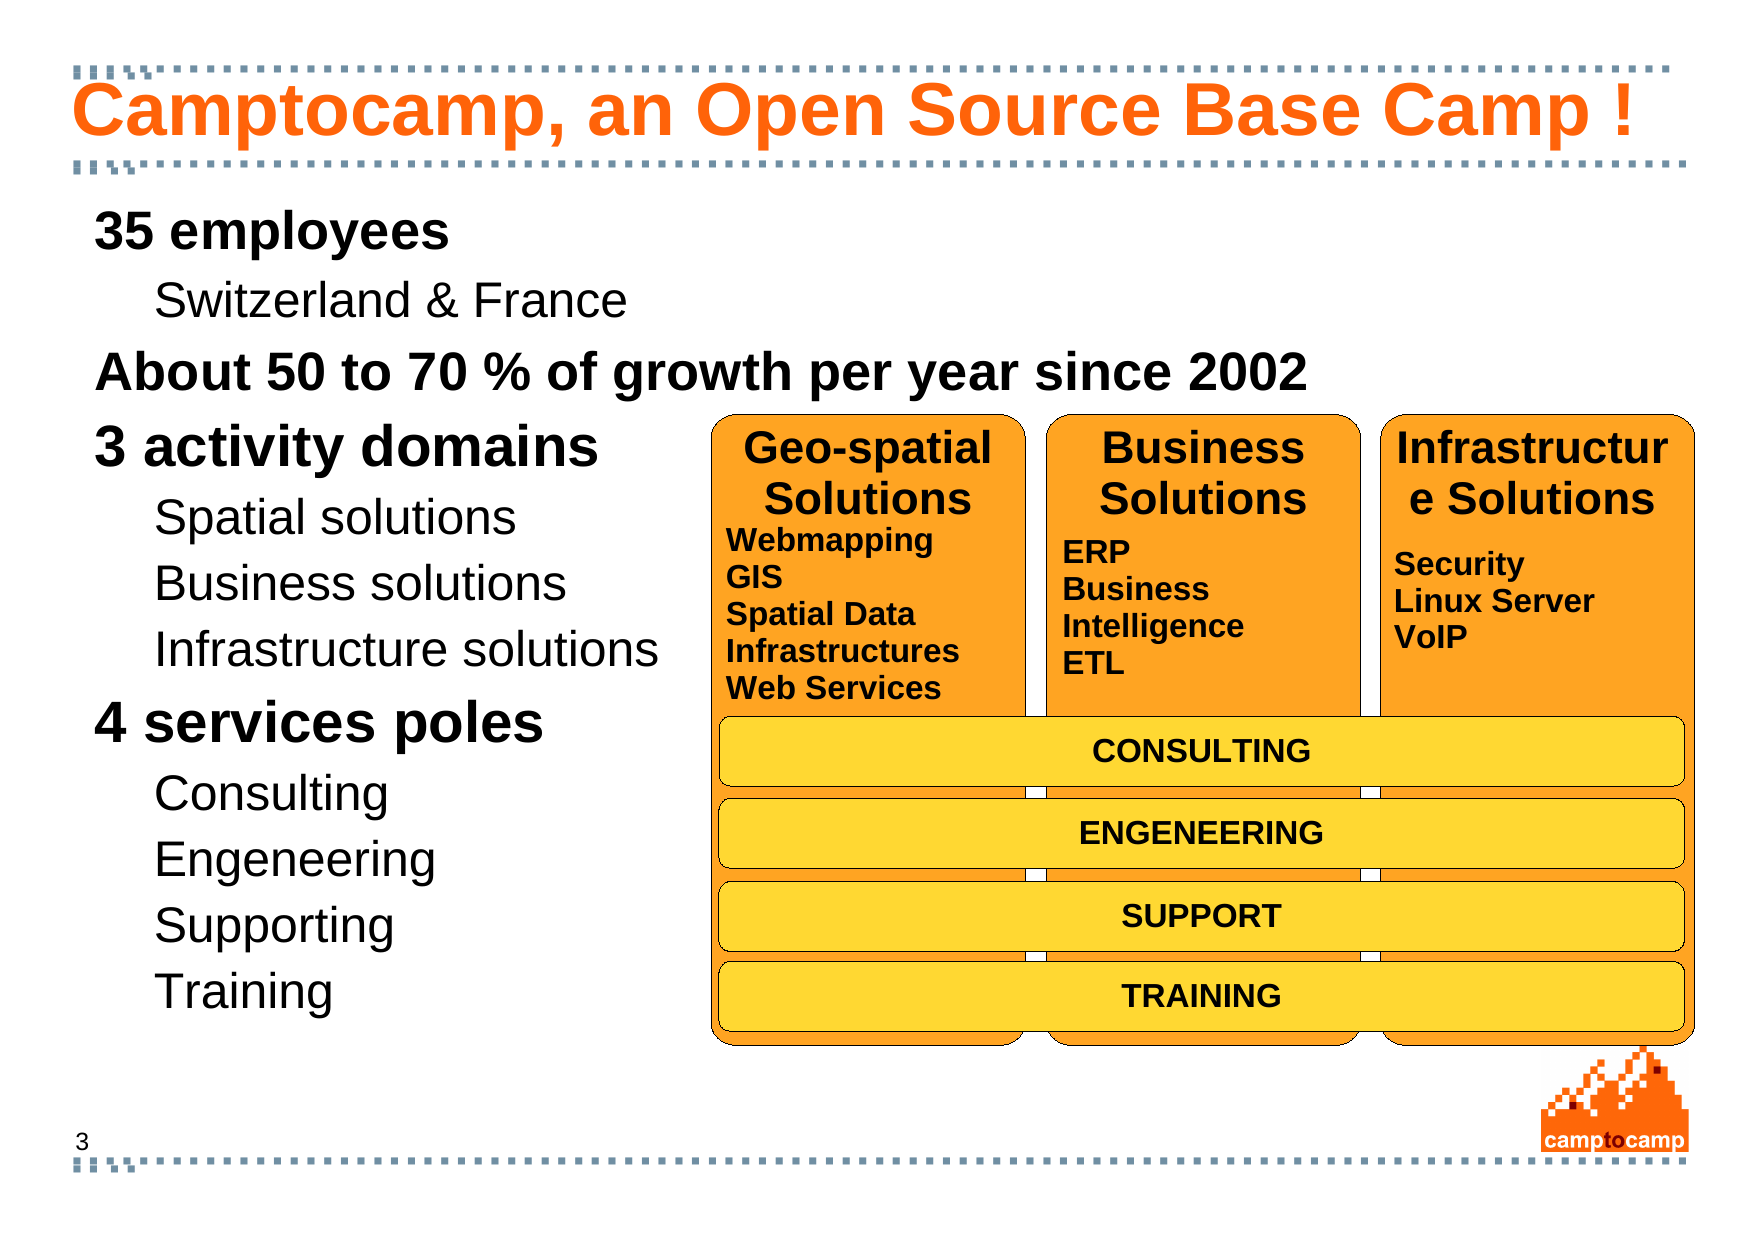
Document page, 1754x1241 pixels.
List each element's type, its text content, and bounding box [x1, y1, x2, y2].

text_box CONSULTING [719, 716, 1685, 787]
text_box [1046, 787, 1361, 798]
text_box Security Linux Server VoIP [1379, 537, 1694, 728]
list 35 employees Switzerland & France About 50 to 70 % of growth per year since 2002 3 activity domains Spatial solutions Business solutions Infrastructure solutions 4 services poles Consulting Engeneering Supporting Training [94, 197, 1447, 1020]
text_box [711, 421, 718, 513]
text_box ENGENEERING [718, 798, 1685, 869]
text_box [1046, 422, 1053, 716]
text_box Geo-spatial Solutions [718, 414, 1018, 513]
text_box [1046, 952, 1361, 961]
text_box [1018, 421, 1026, 513]
text_box ERP Business Intelligence ETL [1047, 525, 1362, 716]
text_box [1380, 532, 1695, 1046]
text_box [1046, 869, 1361, 881]
text_box Webmapping GIS Spatial Data Infrastructures Web Services [711, 513, 1026, 714]
text_box SUPPORT [718, 881, 1685, 952]
text_box [1354, 422, 1361, 525]
text_box [711, 714, 1026, 1046]
text_box Business Solutions [1053, 414, 1354, 525]
title Camptocamp, an Open Source Base Camp ! [71, 67, 1690, 152]
text_box Infrastructure Solutions [1370, 414, 1695, 532]
picture [1541, 1045, 1689, 1152]
text_box [1048, 1032, 1359, 1046]
text_box TRAINING [718, 961, 1685, 1032]
